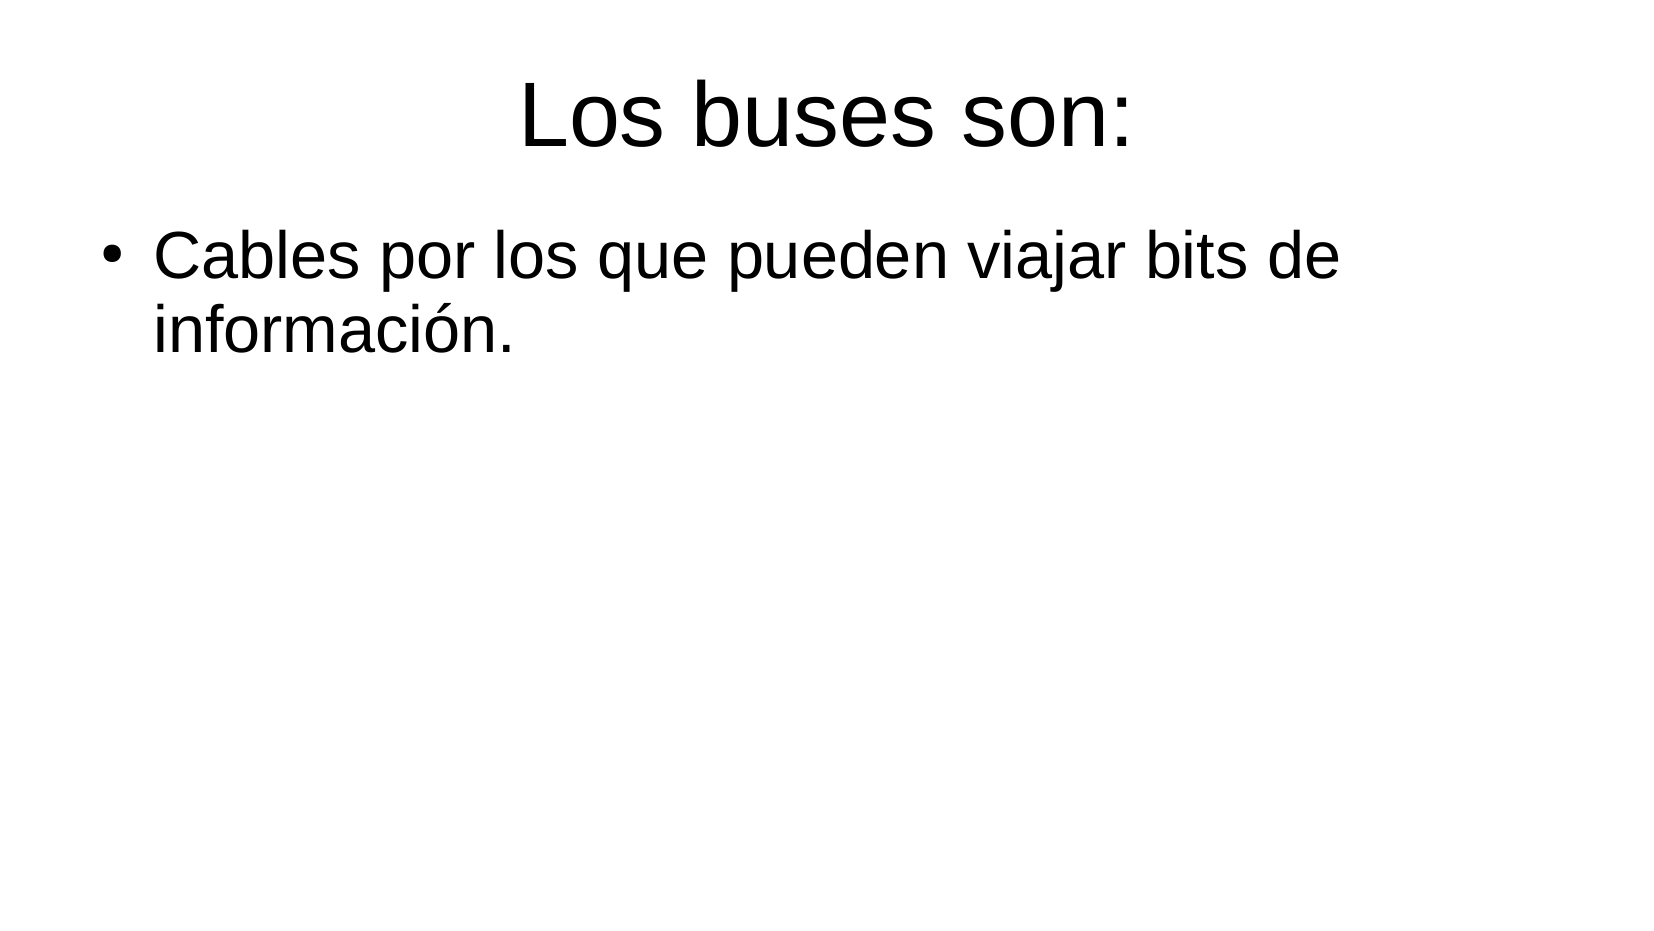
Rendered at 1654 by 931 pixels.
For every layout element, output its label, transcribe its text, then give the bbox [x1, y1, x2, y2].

title Los buses son: [82, 37, 1571, 193]
list Cables por los que pueden viajar bits de información. [82, 217, 1571, 758]
